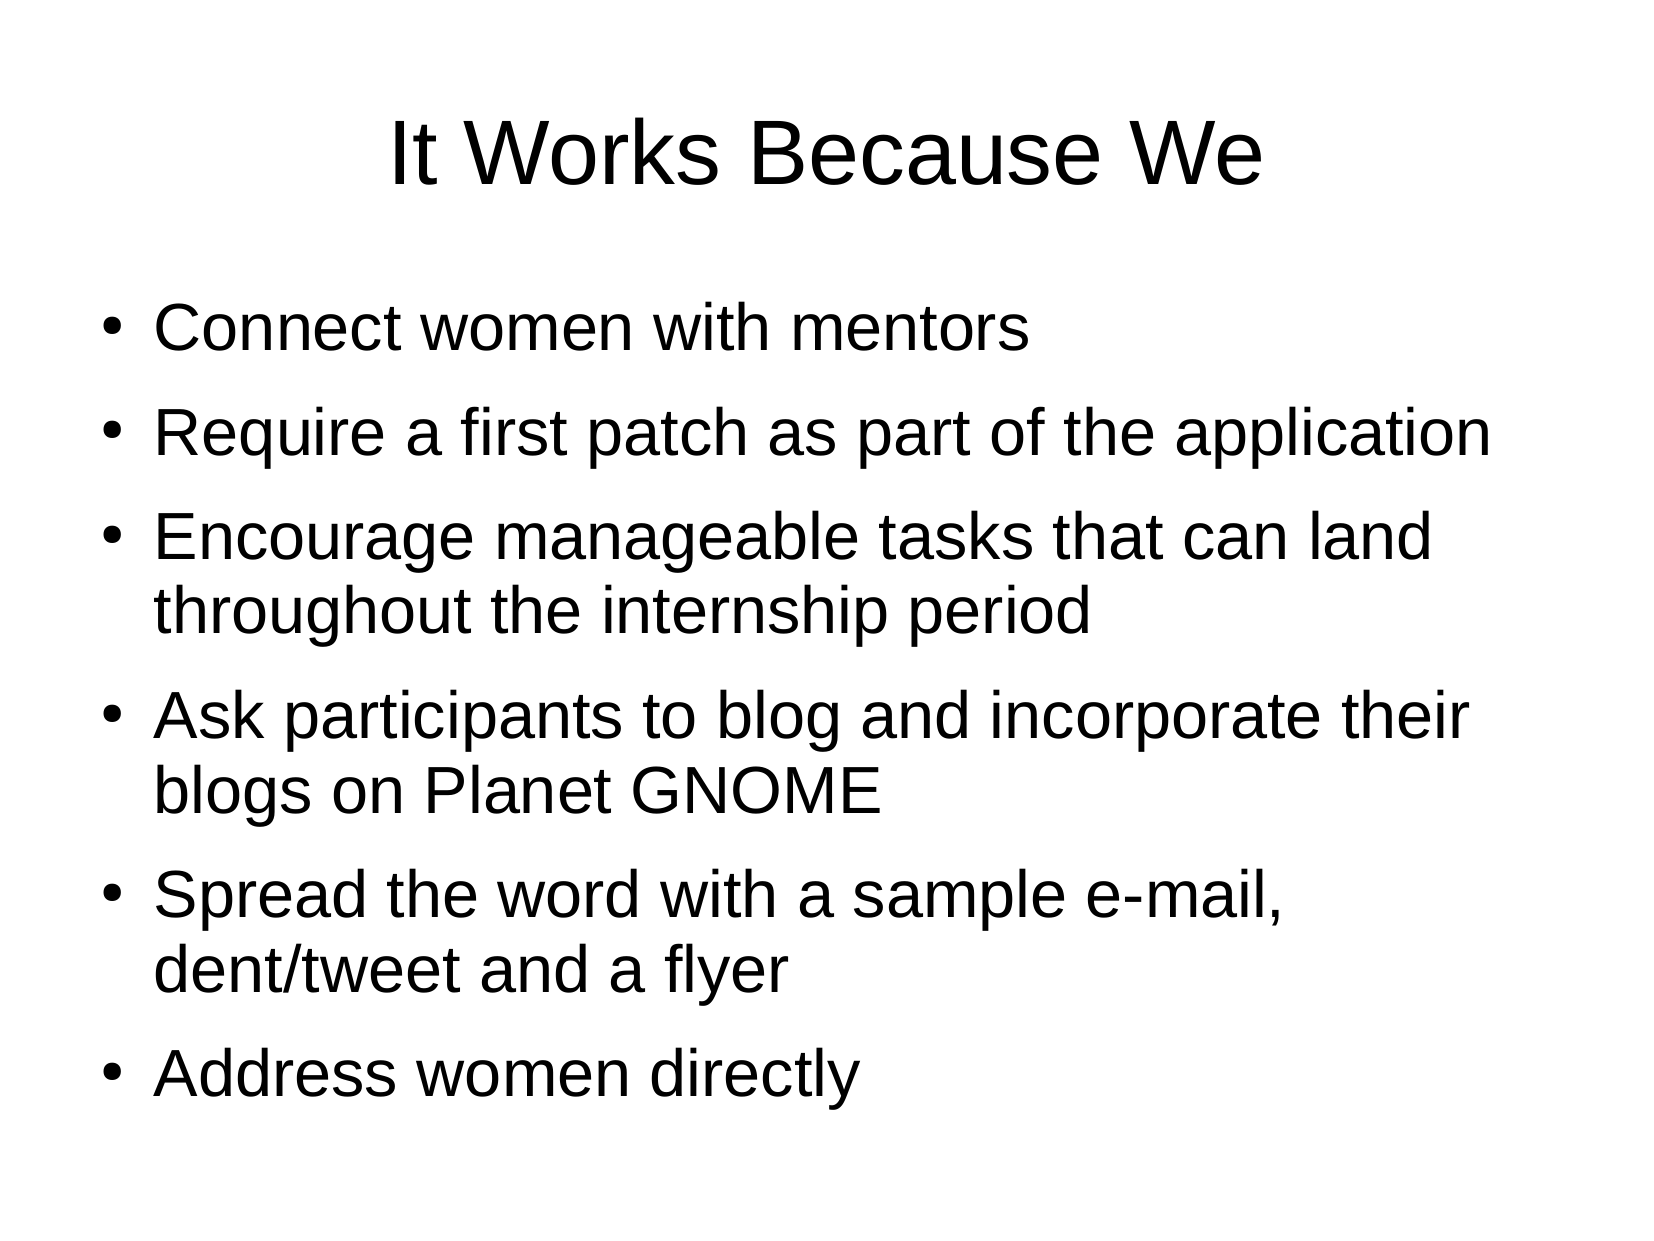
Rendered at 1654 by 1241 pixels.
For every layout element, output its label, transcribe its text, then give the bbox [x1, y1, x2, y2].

list Connect women with mentors Require a first patch as part of the application Encourage manageable tasks that can land throughout the internship period Ask participants to blog and incorporate their blogs on Planet GNOME Spread the word with a sample e-mail, dent/tweet and a flyer Address women directly [82, 290, 1571, 1241]
title It Works Because We [82, 49, 1571, 257]
